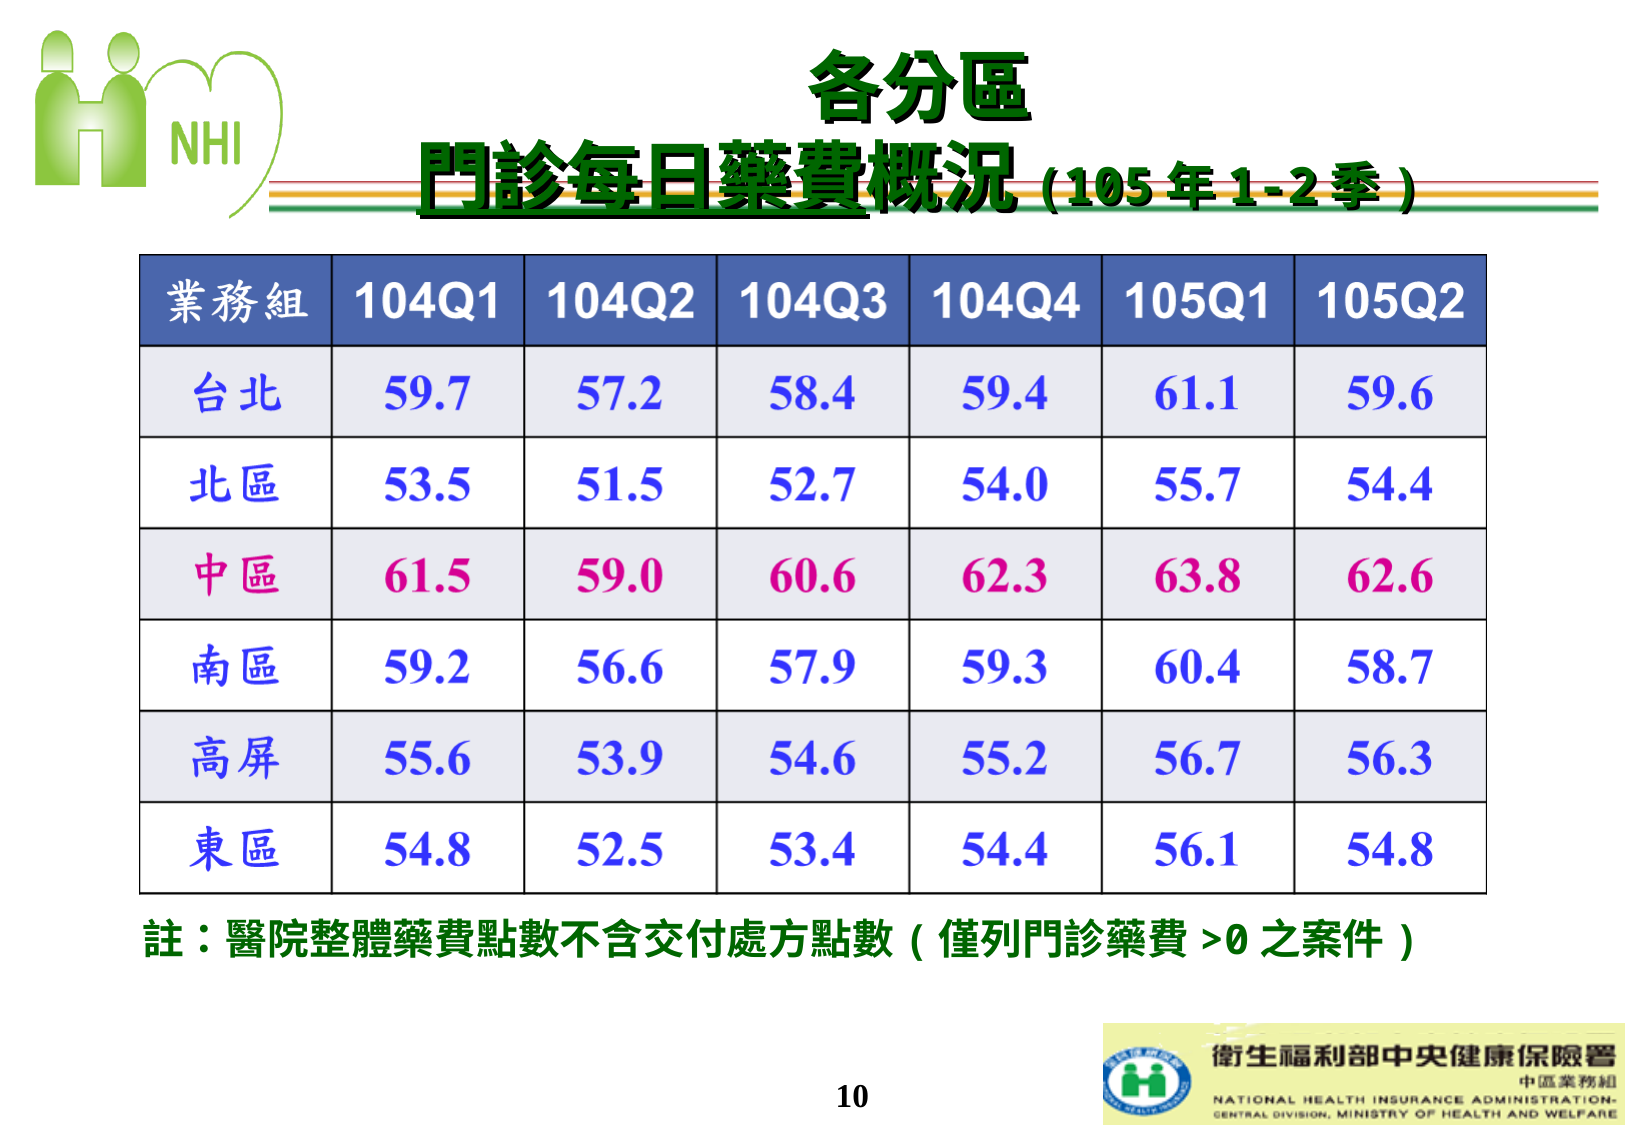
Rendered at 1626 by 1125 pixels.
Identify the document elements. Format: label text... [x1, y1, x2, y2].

picture [139, 254, 1487, 909]
text_box 各分區 門診每日藥費概況(105年1-2季) [269, 30, 1569, 232]
text_box 註：醫院整體藥費點數不含交付處方點數(僅列門診藥費>0之案件) [127, 905, 1463, 971]
